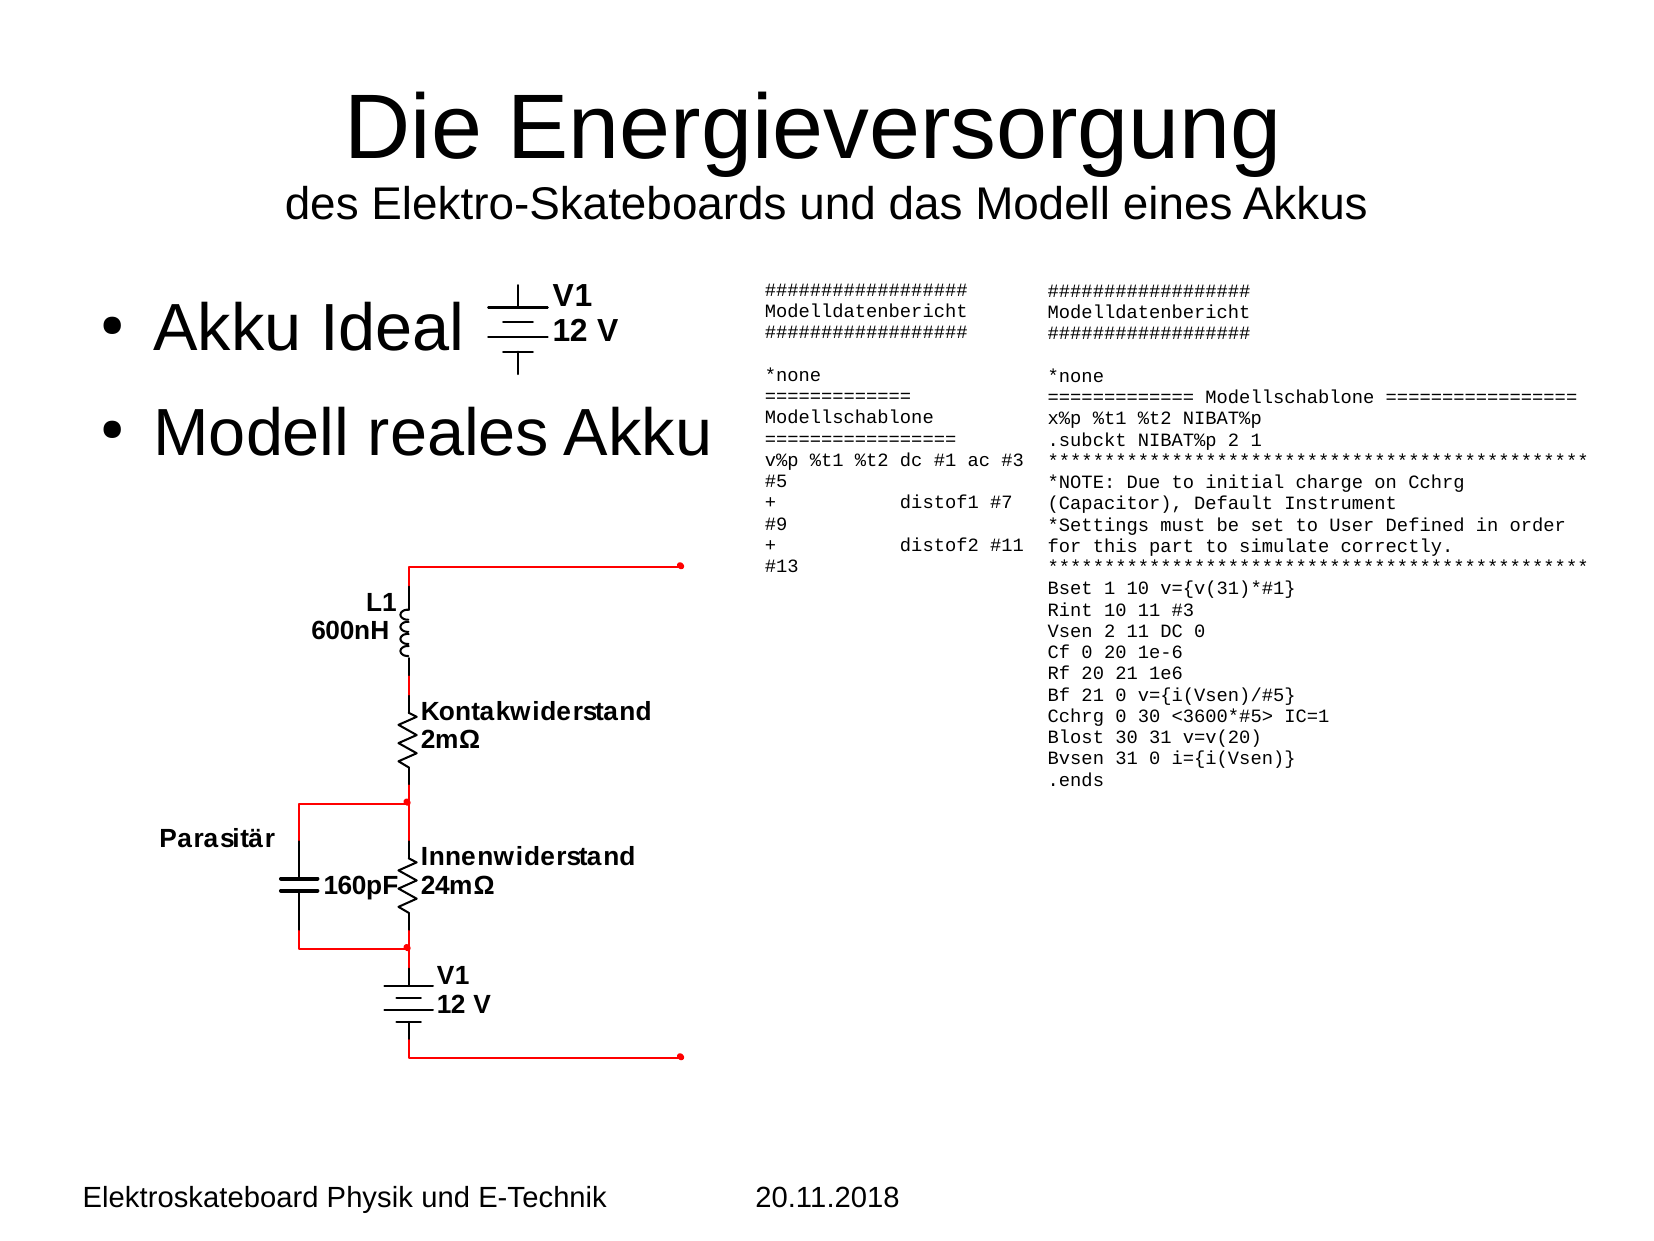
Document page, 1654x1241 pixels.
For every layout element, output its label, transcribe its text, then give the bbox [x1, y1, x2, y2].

picture [468, 273, 630, 377]
text_box ################## Modelldatenbericht ################## *none ============= Modellschablone ================= x%p %t1 %t2 NIBAT%p .subckt NIBAT%p 2 1 *************************************************NOTE: Due to initial charge on Cchrg (Capacitor), Default Instrument *Settings must be set to User Defined in order for this part to simulate correctly. ************************************************Bset 1 10 v={v(31)*#1} Rint 10 11 #3 Vsen 2 11 DC 0 Cf 0 20 1e-6 Rf 20 21 1e6 Bf 21 0 v={i(Vsen)/#5} Cchrg 0 30 <3600*#5> IC=1 Blost 30 31 v=v(20) Bvsen 31 0 i={i(Vsen)} .ends [1032, 253, 1604, 1012]
list Akku Ideal Modell reales Akku [82, 290, 1032, 1010]
title Die Energieversorgung des Elektro-Skateboards und das Modell eines Akkus [82, 49, 1571, 257]
text_box ################## Modelldatenbericht ################## *none ============= Modellschablone ================= v%p %t1 %t2 dc #1 ac #3 #5 + distof1 #7 #9 + distof2 #11 #13 [750, 273, 1032, 586]
picture [155, 559, 689, 1065]
